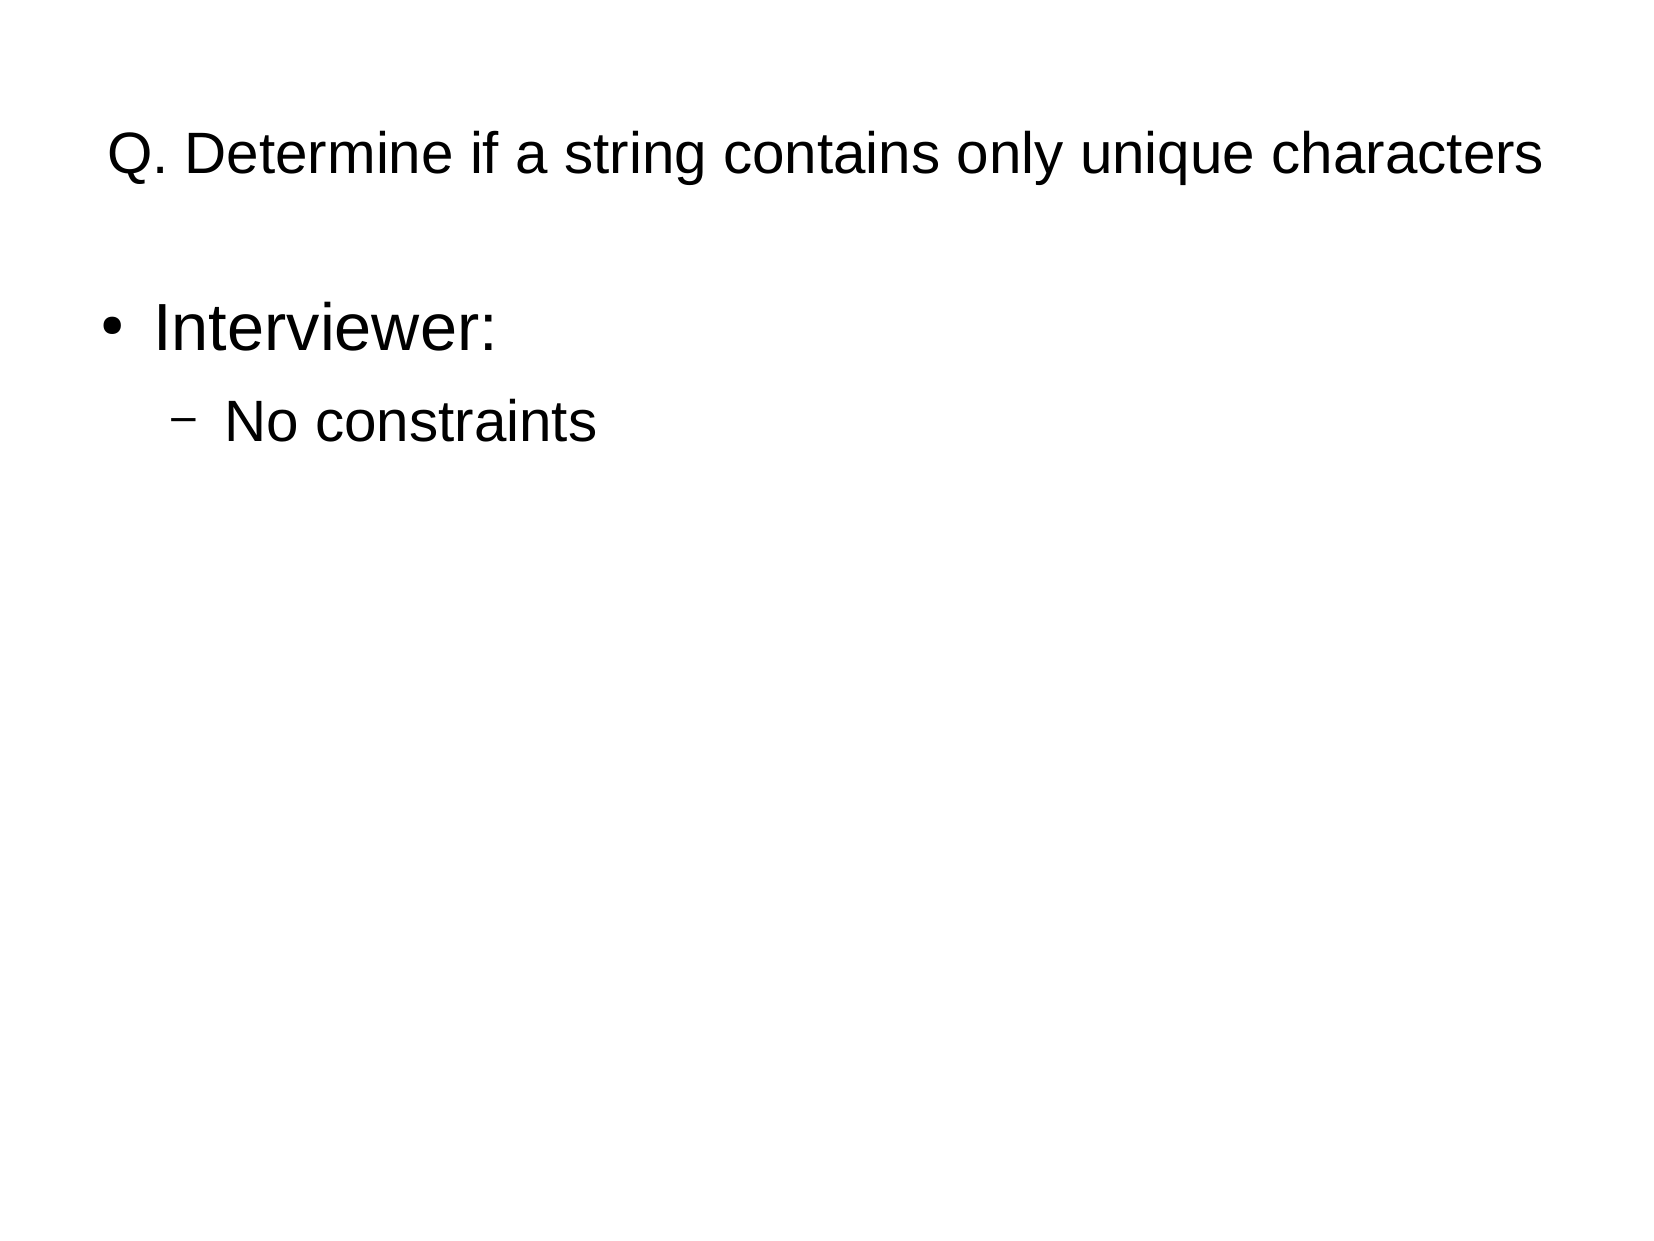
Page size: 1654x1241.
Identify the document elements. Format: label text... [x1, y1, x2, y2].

title Q. Determine if a string contains only unique characters [82, 49, 1571, 257]
list Interviewer: No constraints [82, 290, 1571, 1010]
